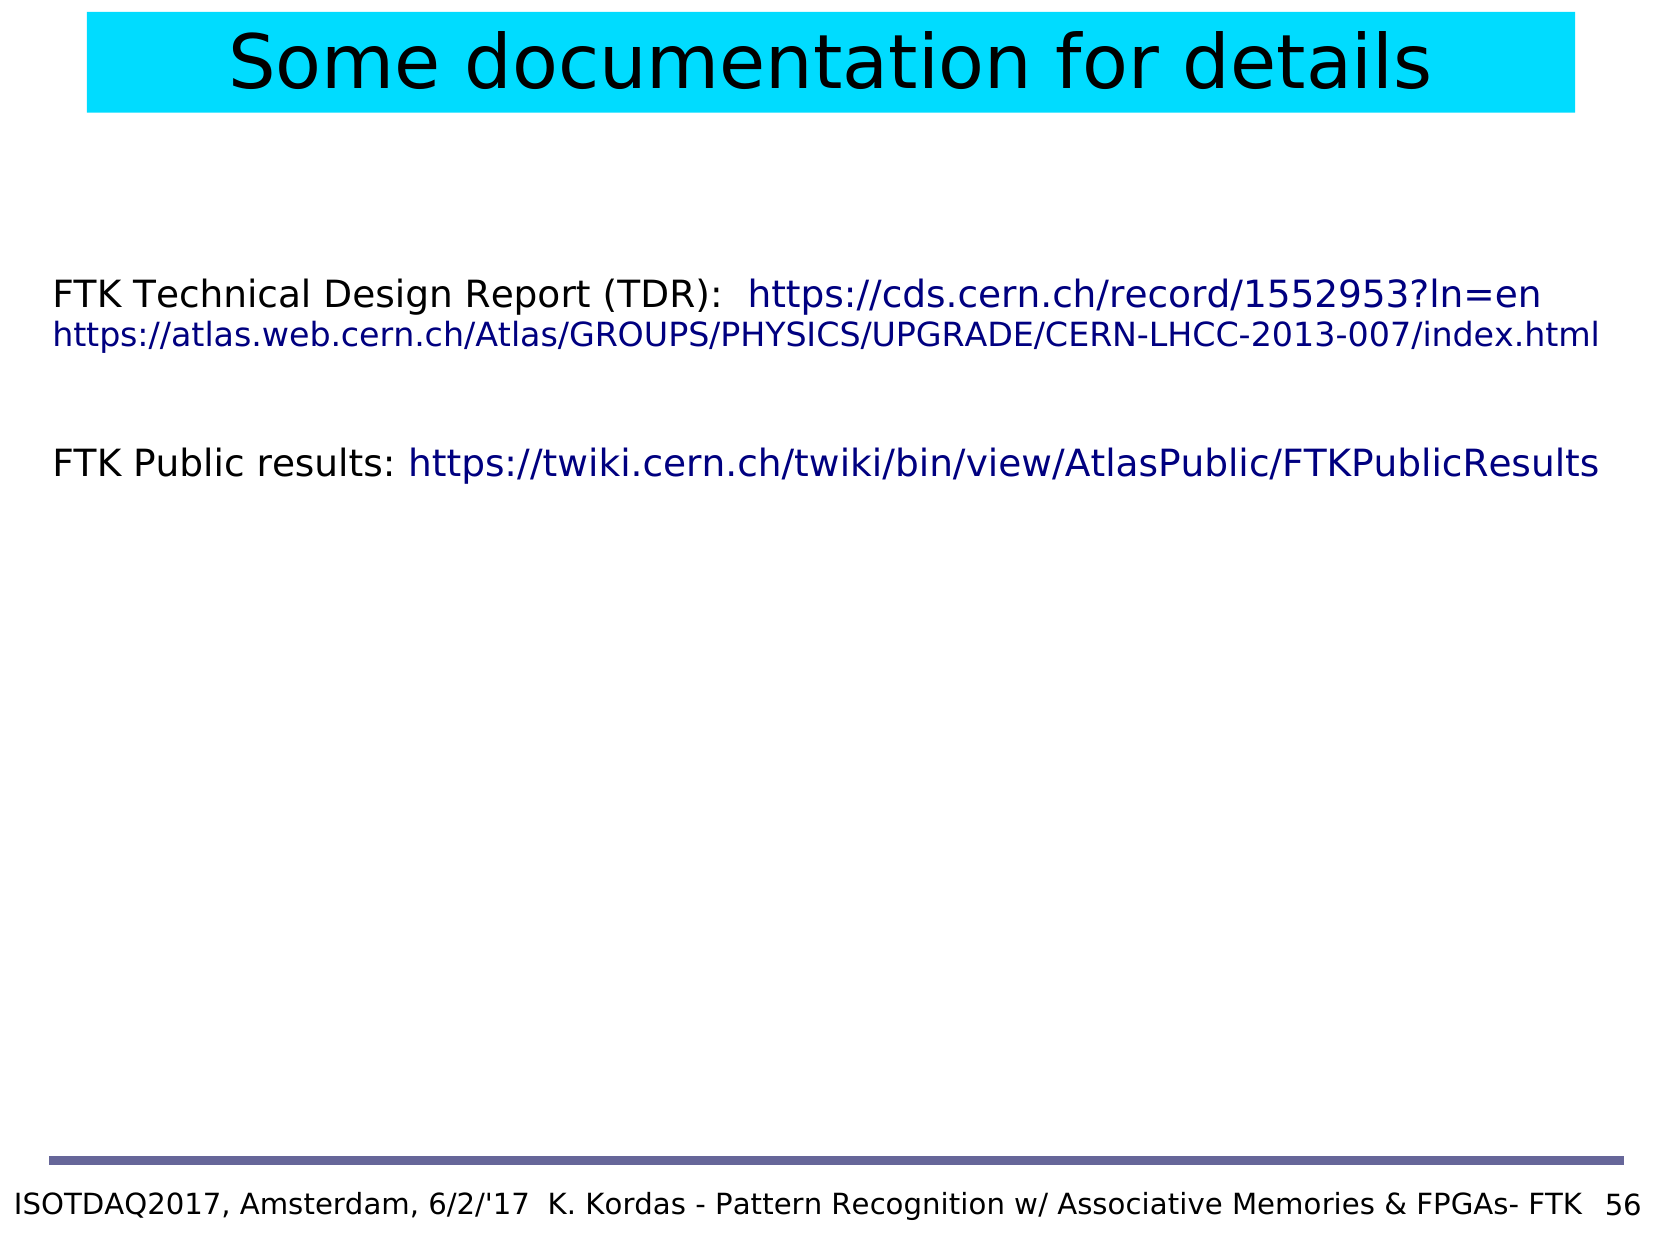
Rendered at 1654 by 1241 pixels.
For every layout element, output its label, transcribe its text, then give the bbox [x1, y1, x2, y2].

text_box FTK Technical Design Report (TDR): https://cds.cern.ch/record/1552953?ln=en https://atlas.web.cern.ch/Atlas/GROUPS/PHYSICS/UPGRADE/CERN-LHCC-2013-007/index.html FTK Public results: https://twiki.cern.ch/twiki/bin/view/AtlasPublic/FTKPublicResults [37, 265, 1614, 496]
title Some documentation for details [86, 11, 1576, 113]
